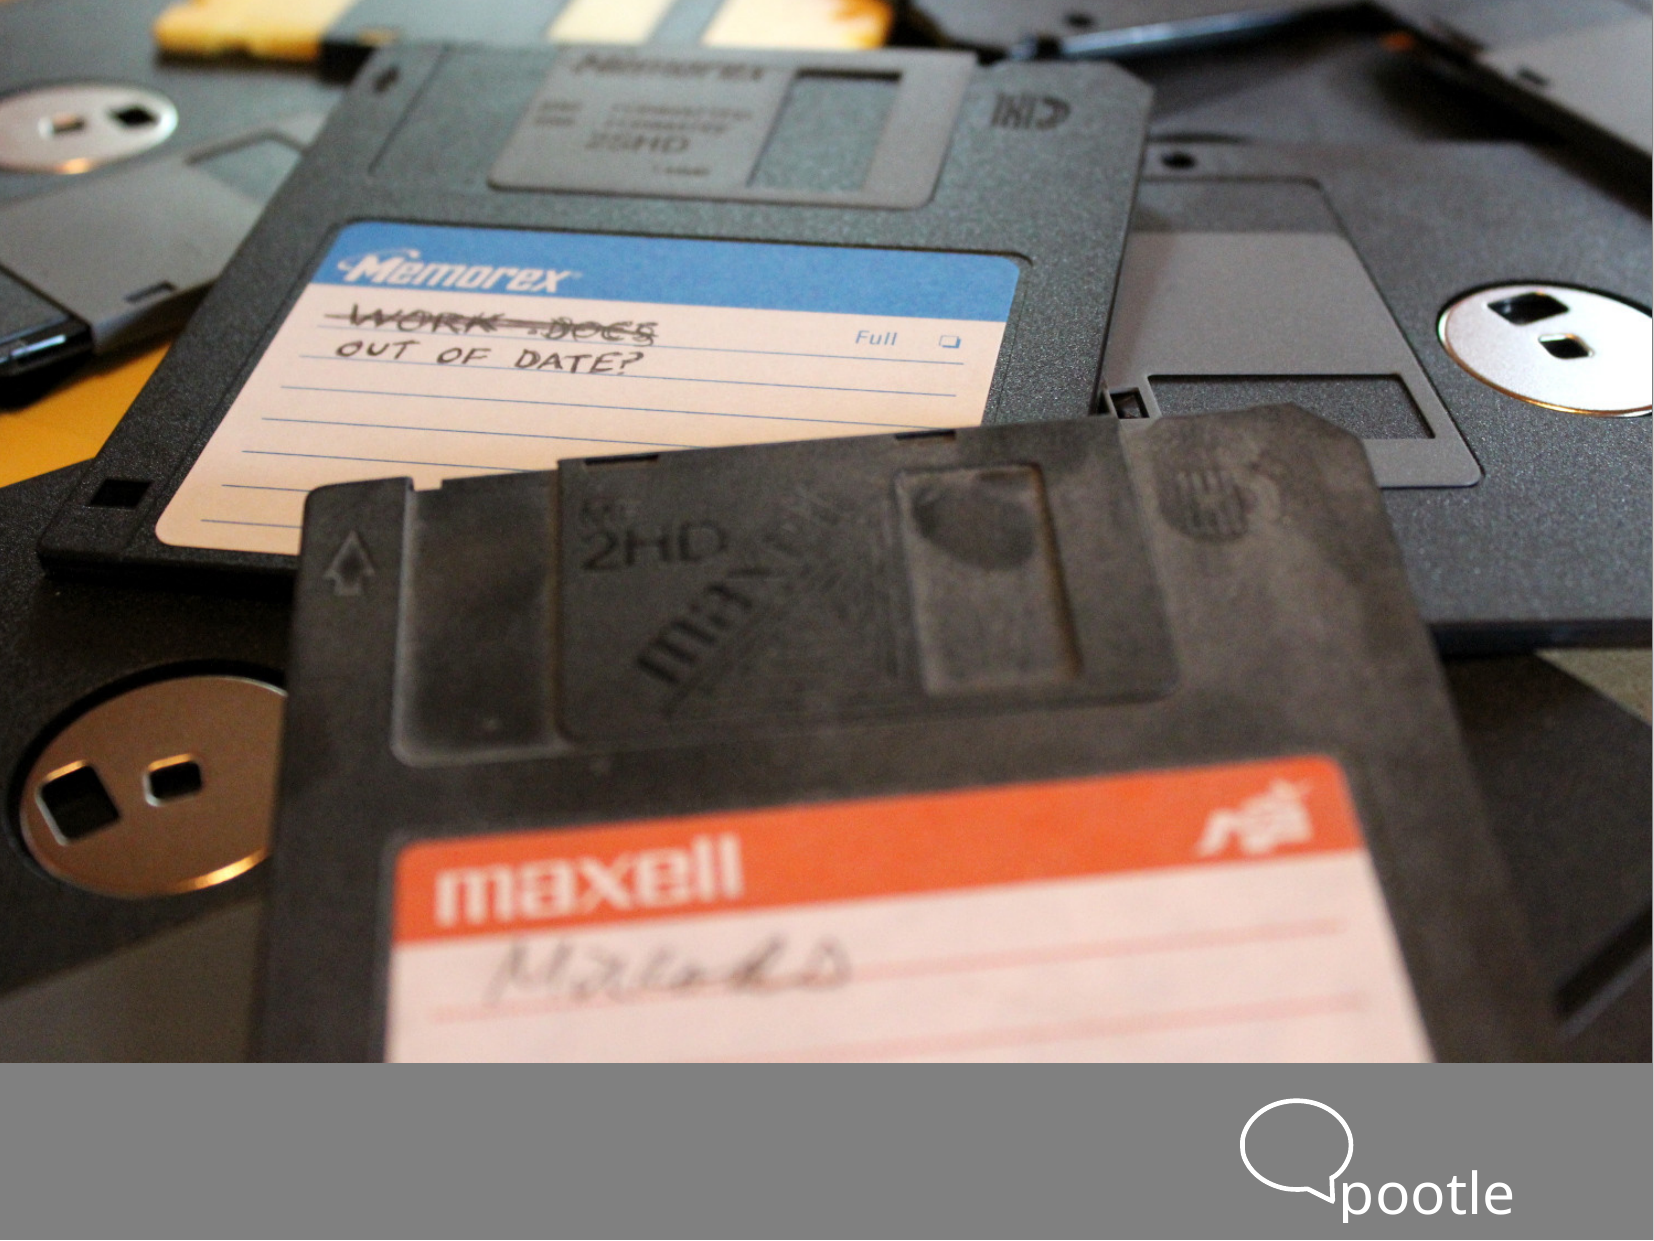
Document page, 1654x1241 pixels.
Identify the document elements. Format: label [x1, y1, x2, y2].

picture [0, 0, 1652, 1063]
